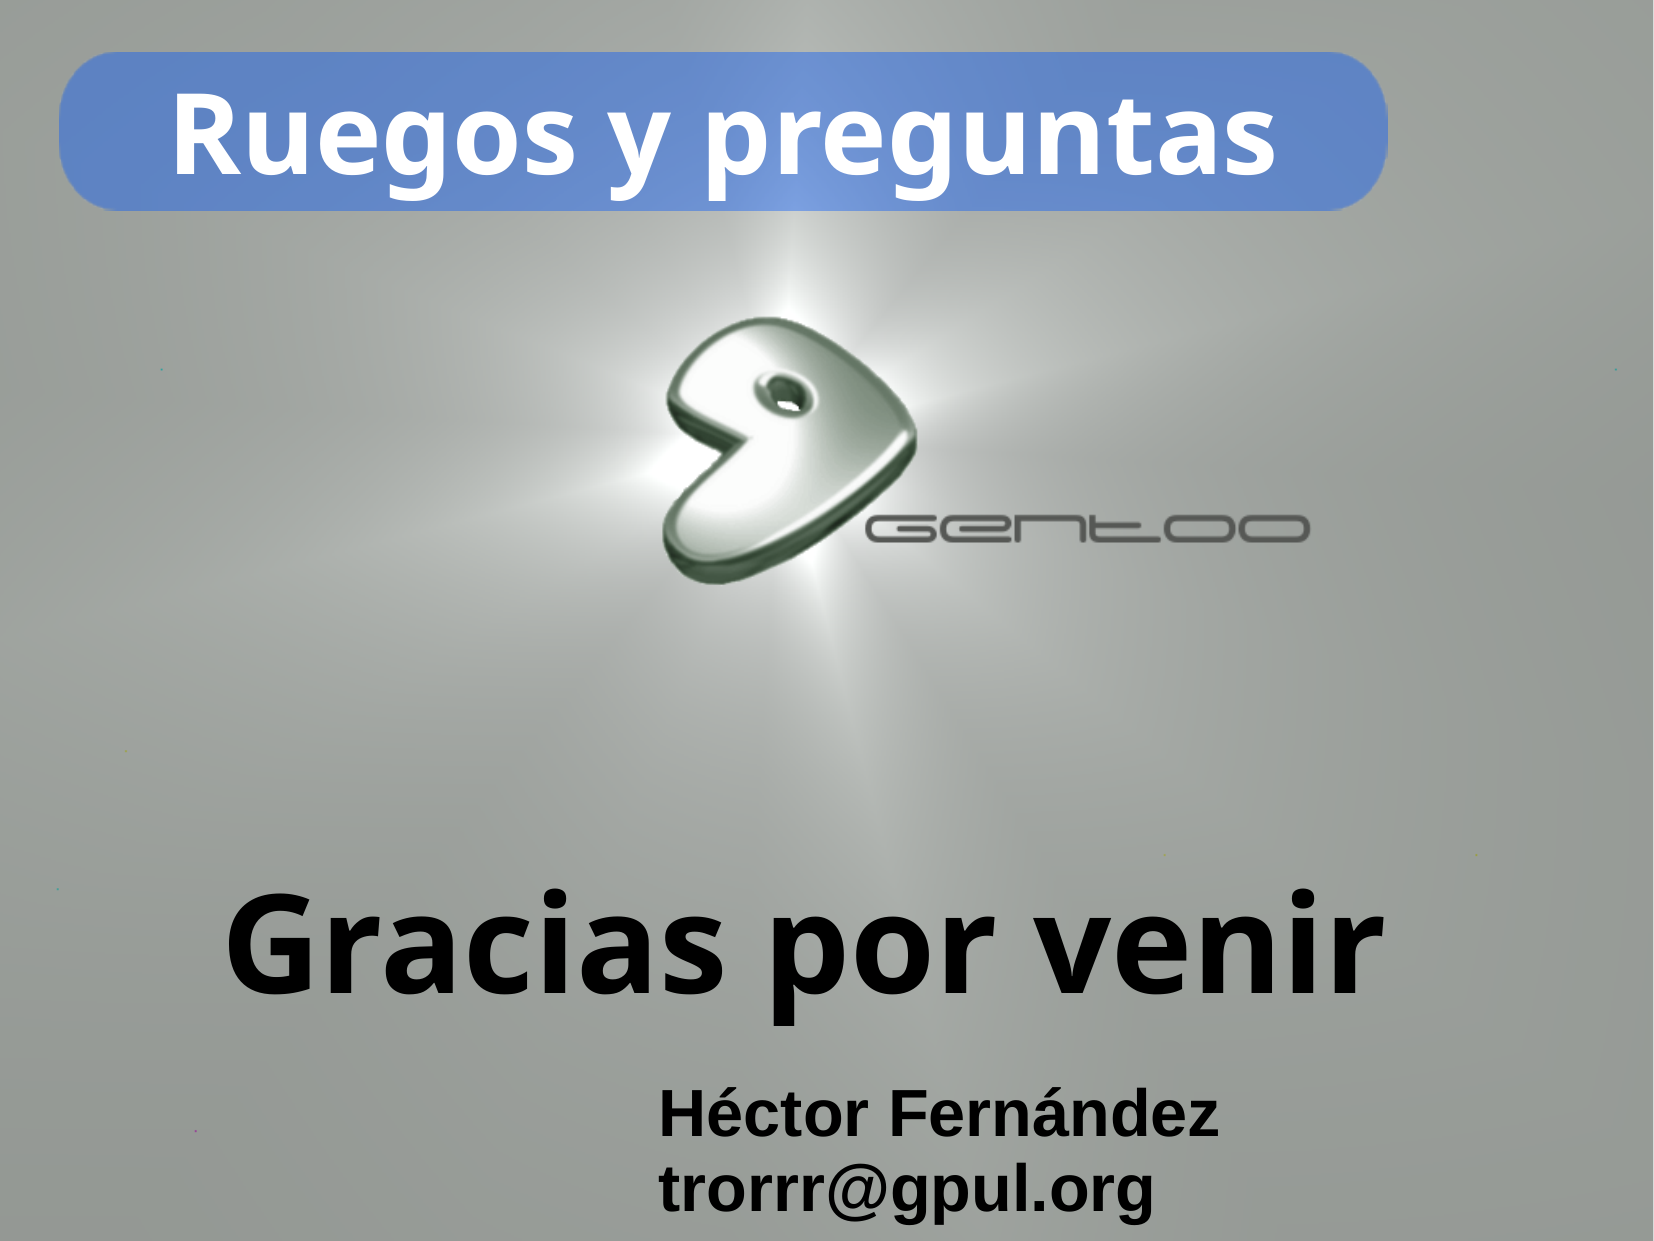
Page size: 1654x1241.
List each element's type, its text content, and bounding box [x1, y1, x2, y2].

picture [0, 0, 1654, 1241]
text_box Héctor Fernández trorrr@gpul.org [643, 1068, 1613, 1234]
text_box Gracias por venir [206, 839, 1418, 1008]
